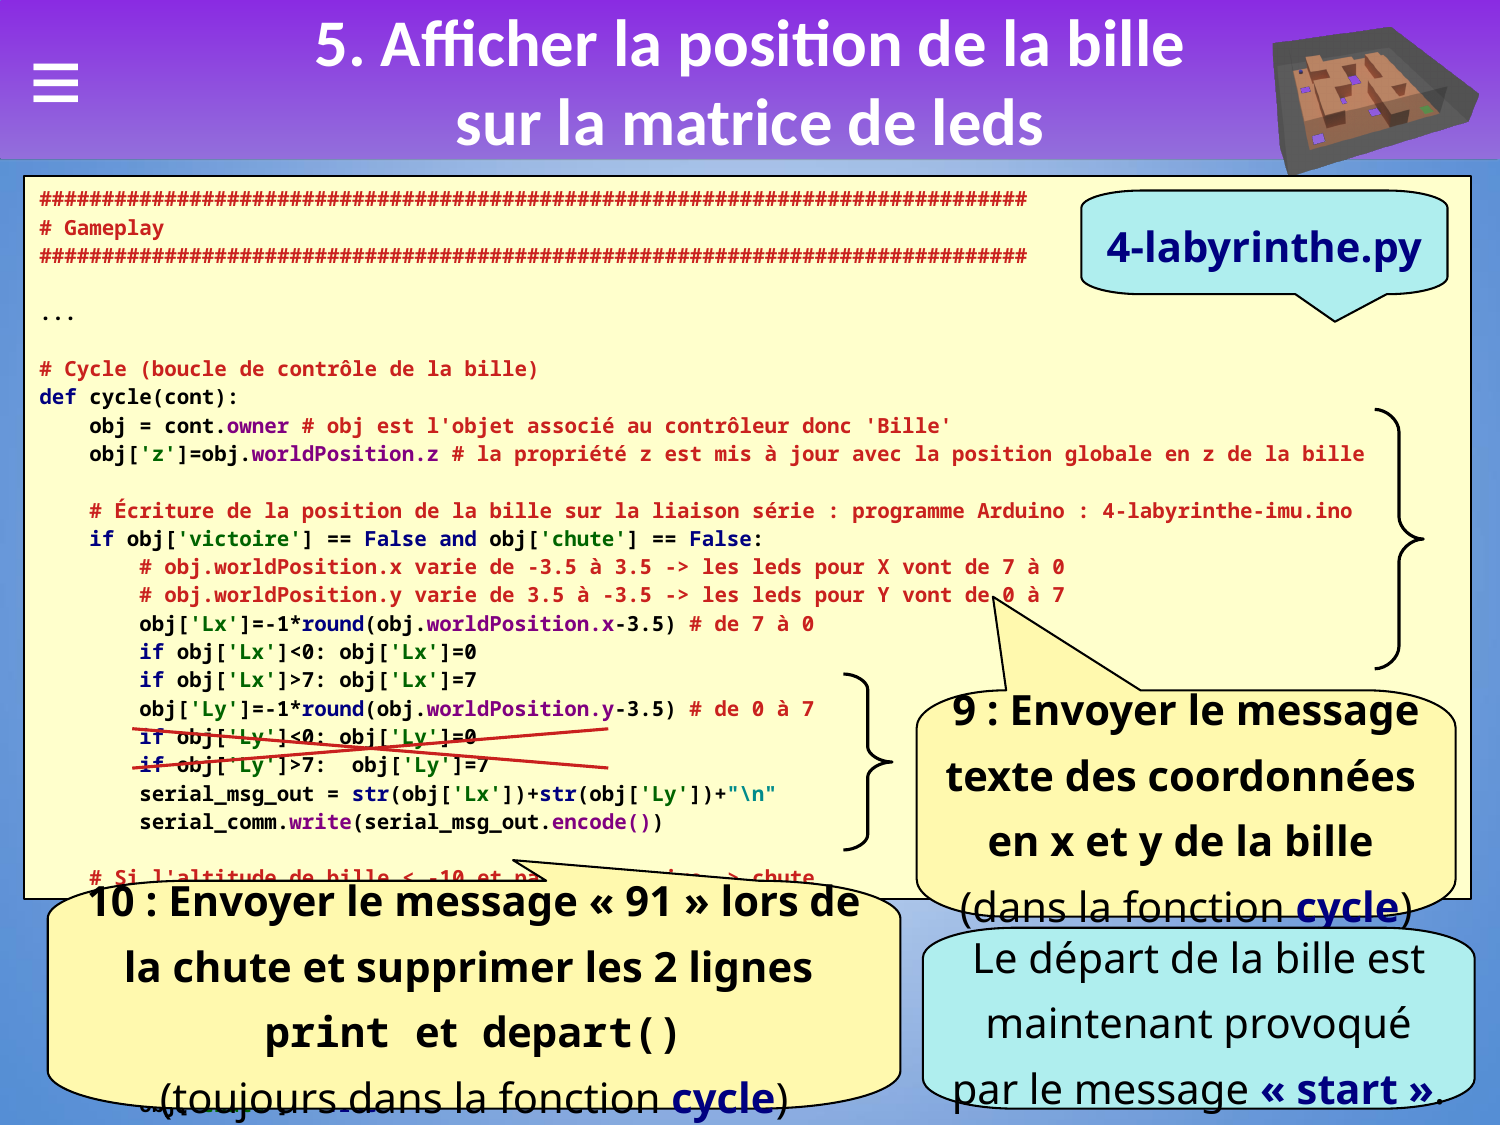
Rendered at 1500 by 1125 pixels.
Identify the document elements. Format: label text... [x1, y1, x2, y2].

text_box 9 : Envoyer le message texte des coordonnées en x et y de la bille (dans la fonction cycle) [916, 596, 1456, 917]
text_box 4-labyrinthe.py [1081, 190, 1448, 322]
text_box 5. Afficher la position de la bille sur la matrice de leds [0, 0, 1500, 159]
picture [0, 27, 1500, 1125]
text_box 10 : Envoyer le message « 91 » lors de la chute et supprimer les 2 lignes print et depart() (toujours dans la fonction cycle) [47, 860, 901, 1109]
text_box ############################################################################### # Gameplay ############################################################################### ... # Cycle (boucle de contrôle de la bille) def cycle(cont): obj = cont.owner # obj est l'objet associé au contrôleur donc 'Bille' obj['z']=obj.worldPosition.z # la propriété z est mis à jour avec la position globale en z de la bille # Écriture de la position de la bille sur la liaison série : programme Arduino : 4-labyrinthe-imu.ino if obj['victoire'] == False and obj['chute'] == False: # obj.worldPosition.x varie de -3.5 à 3.5 -> les leds pour X vont de 7 à 0 # obj.worldPosition.y varie de 3.5 à -3.5 -> les leds pour Y vont de 0 à 7 obj['Lx']=-1*round(obj.worldPosition.x-3.5) # de 7 à 0 if obj['Lx']<0: obj['Lx']=0 if obj['Lx']>7: obj['Lx']=7 obj['Ly']=-1*round(obj.worldPosition.y-3.5) # de 0 à 7 if obj['Ly']<0: obj['Ly']=0 if obj['Ly']>7: obj['Ly']=7 serial_msg_out = str(obj['Lx'])+str(obj['Ly'])+"\n" serial_comm.write(serial_msg_out.encode()) # Si l'altitude de bille < -10 et pas de victoire -> chute if obj['z'] < -10 and obj['victoire'] == False: print ("Chuuuu.....te") depart() # Replacer la bille au départ # Afficher image de chute sur la matrice de leds serial_msg_out = "91\n" serial_comm.write(serial_msg_out.encode()) obj['chute'] = True [23, 176, 1471, 899]
text_box ≡ [14, 23, 101, 141]
text_box Le départ de la bille est maintenant provoqué par le message « start ». [922, 927, 1475, 1109]
